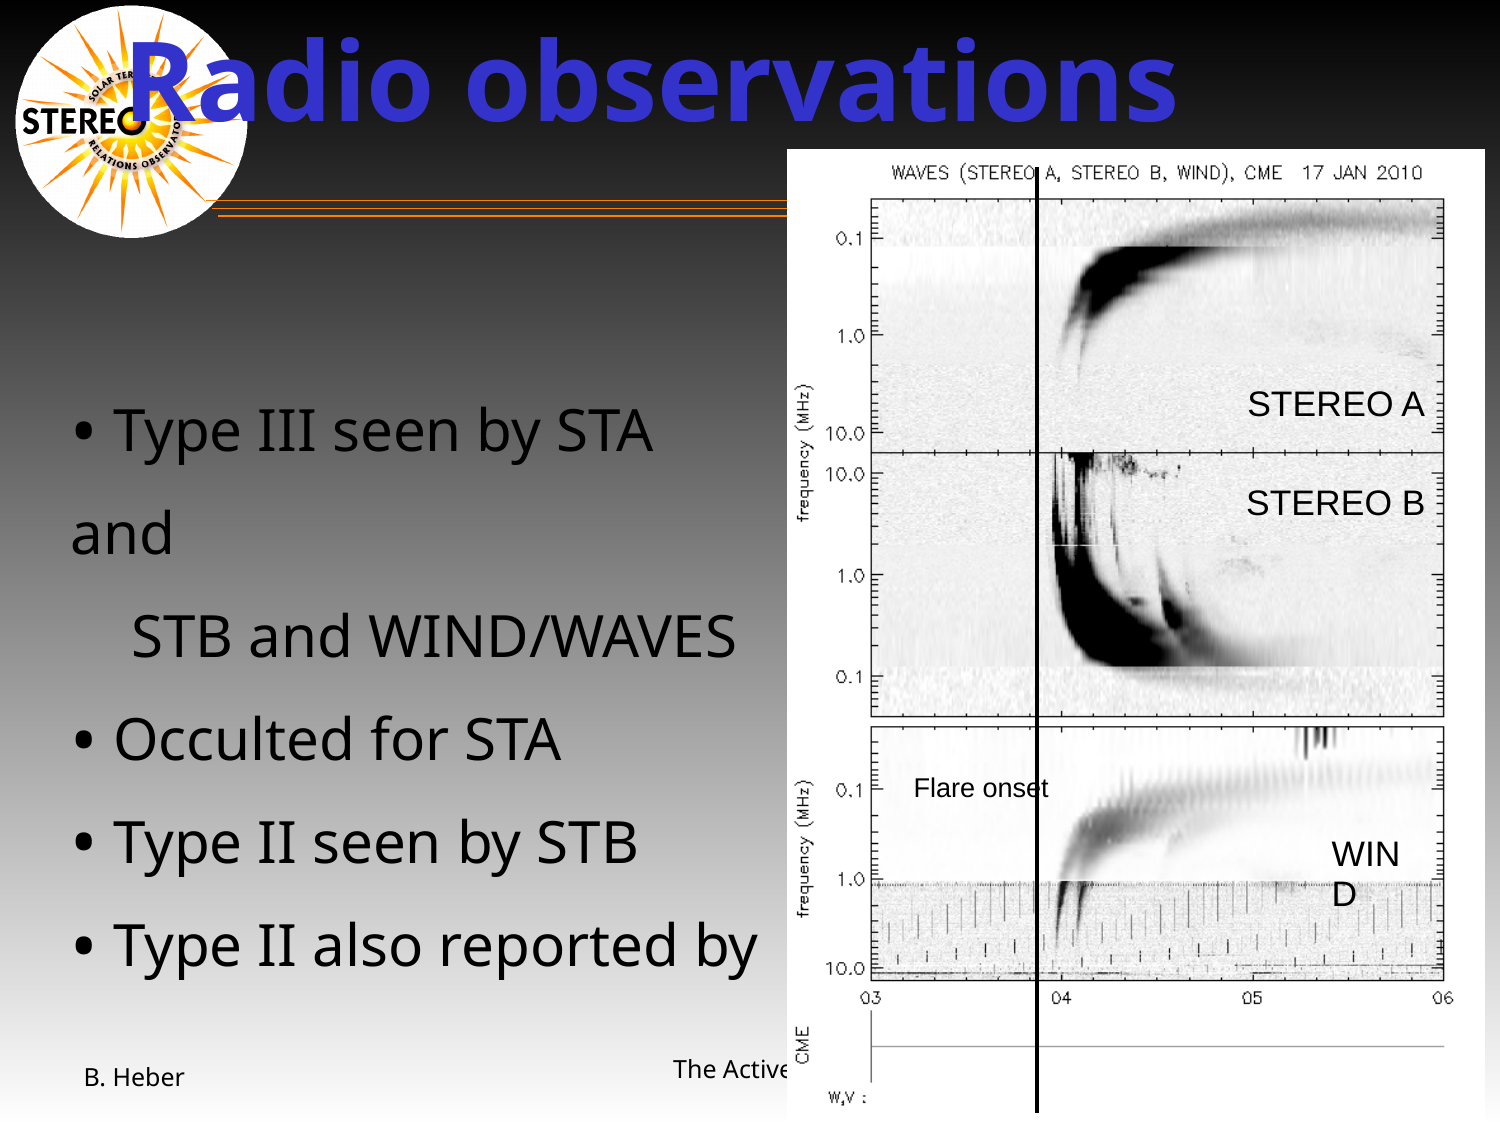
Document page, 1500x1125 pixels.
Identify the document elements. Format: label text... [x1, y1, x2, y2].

picture [787, 149, 1485, 1125]
text_box STEREO B [1231, 475, 1493, 545]
text_box Type III seen by STA and STB and WIND/WAVES Occulted for STA Type II seen by STB Type II also reported by HIRAISO radio station [55, 357, 783, 895]
text_box Flare onset [898, 766, 1200, 833]
title Radio observations [48, 13, 1256, 154]
picture [10, 2, 248, 239]
text_box STEREO A [1232, 377, 1500, 445]
text_box WIND [1316, 827, 1432, 877]
